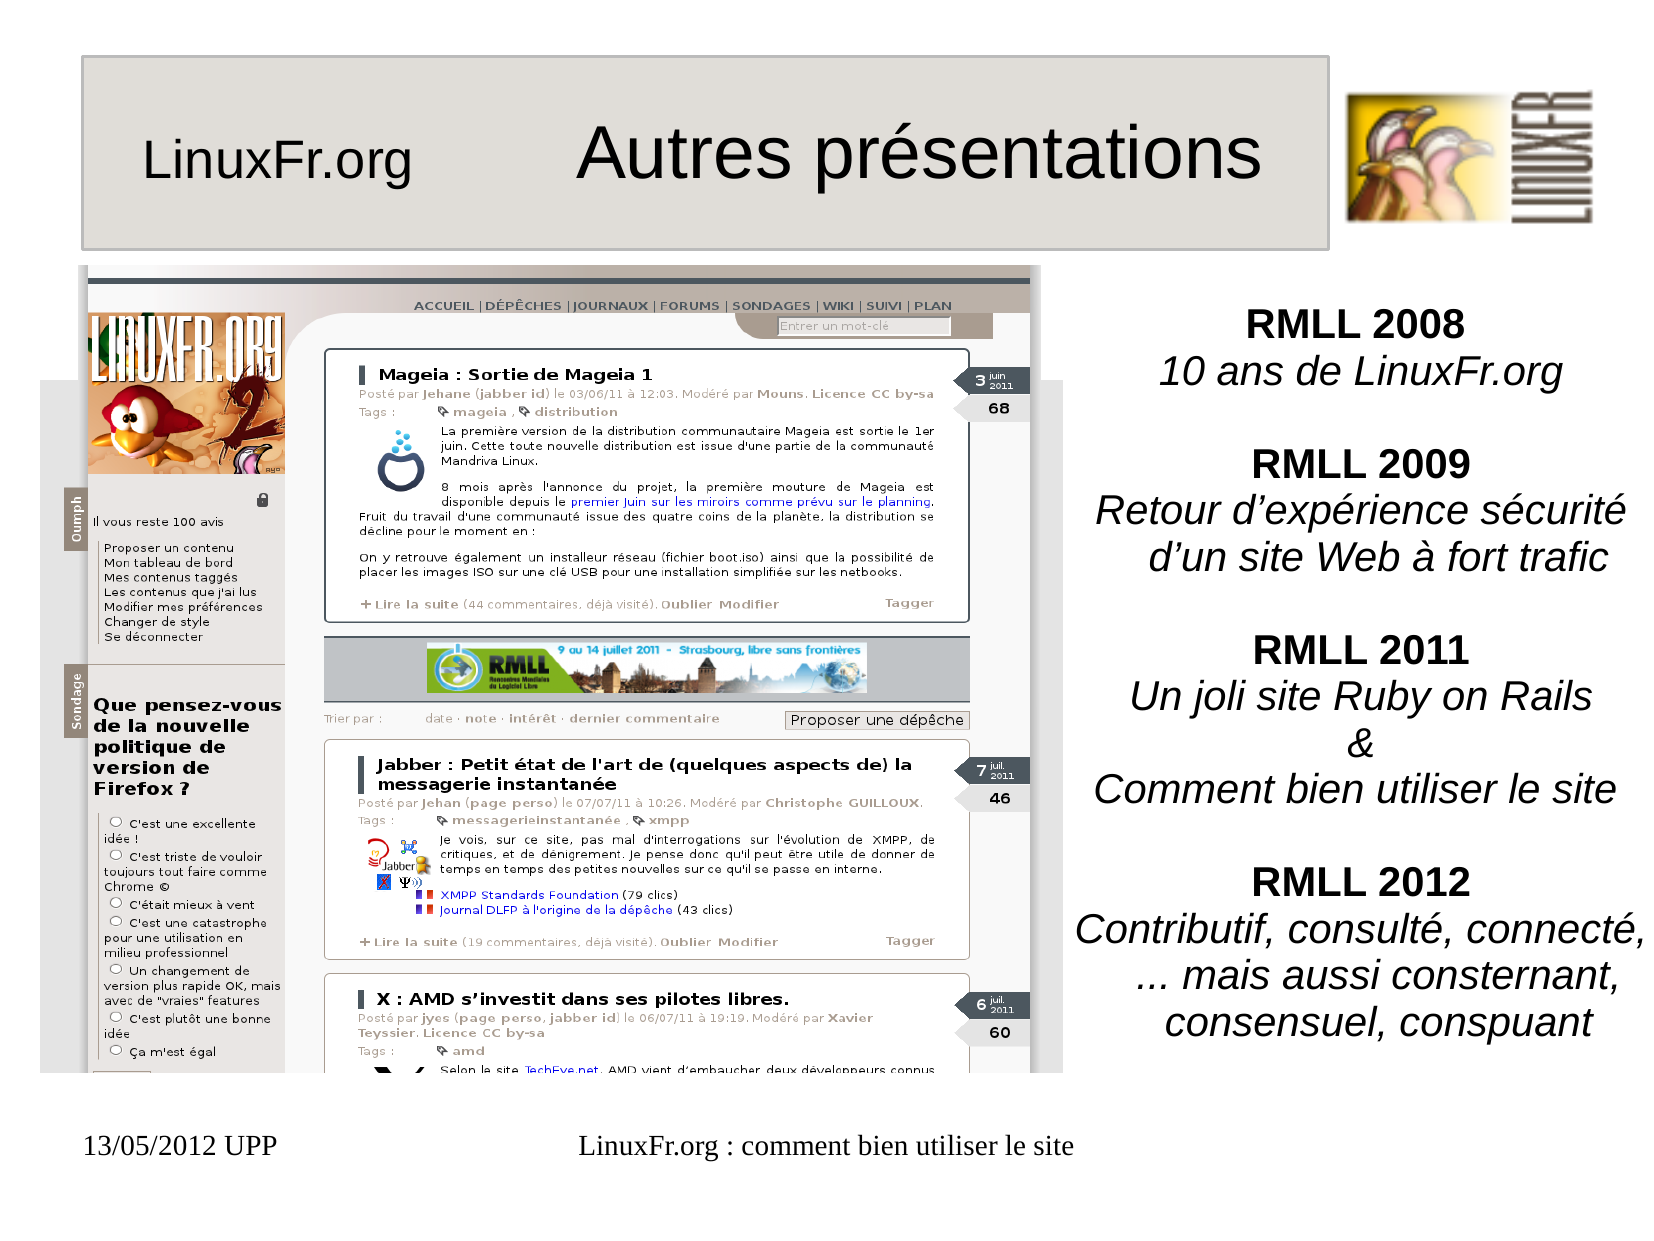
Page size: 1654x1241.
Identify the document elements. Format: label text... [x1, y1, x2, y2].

text_box RMLL 2008 10 ans de LinuxFr.org RMLL 2009 Retour d’expérience sécurité d’un site Web à fort trafic RMLL 2011 Un joli site Ruby on Rails & Comment bien utiliser le site RMLL 2012 Contributif, consulté, connecté, ... mais aussi consternant, consensuel, conspuant [1033, 301, 1654, 1128]
picture [40, 265, 1063, 1073]
title LinuxFr.org Autres présentations [82, 56, 1329, 250]
picture [1341, 88, 1601, 229]
